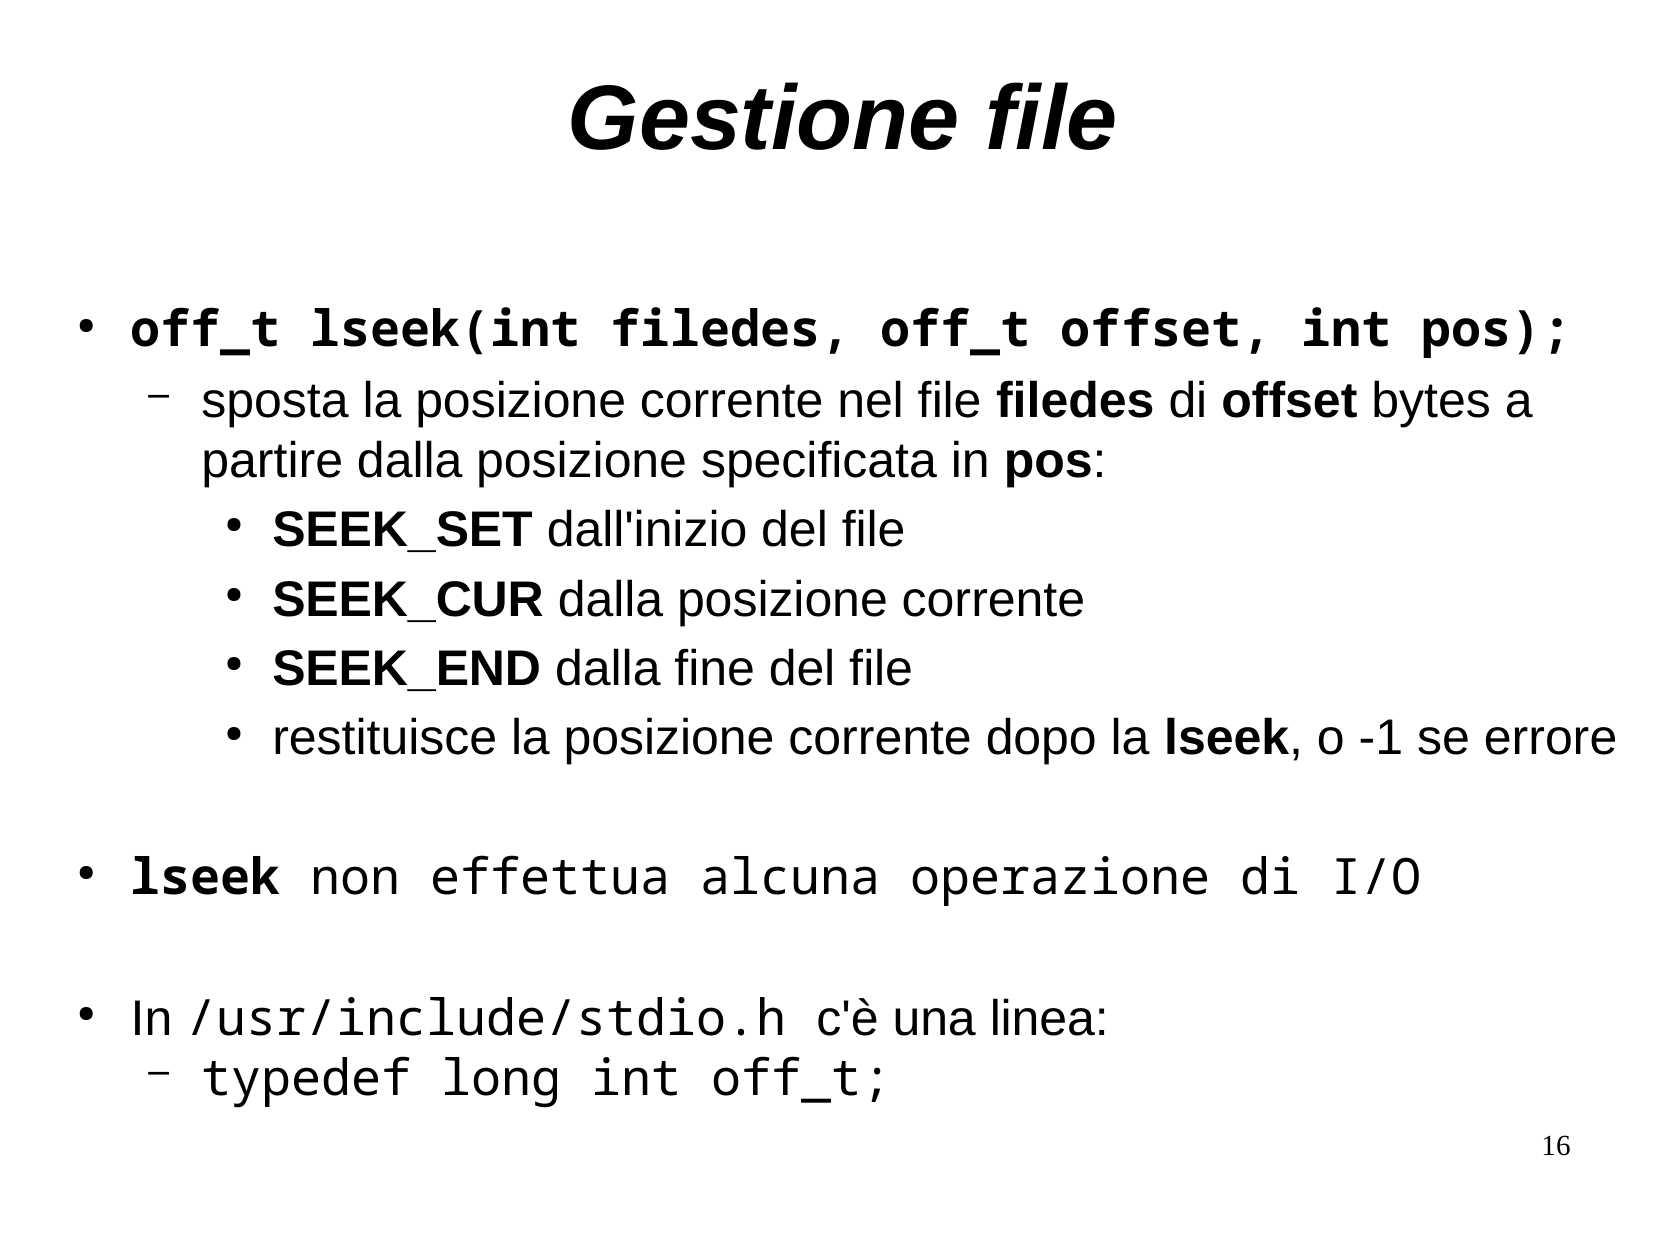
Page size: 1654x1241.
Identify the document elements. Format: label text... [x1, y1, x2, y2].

title Gestione file [82, 50, 1571, 257]
list off_t lseek(int filedes, off_t offset, int pos); sposta la posizione corrente nel file filedes di offset bytes a partire dalla posizione specificata in pos: SEEK_SET dall'inizio del file SEEK_CUR dalla posizione corrente SEEK_END dalla fine del file restituisce la posizione corrente dopo la lseek, o -1 se errore lseek non effettua alcuna operazione di I/O In /usr/include/stdio.h c'è una linea: typedef long int off_t; [45, 289, 1636, 1197]
